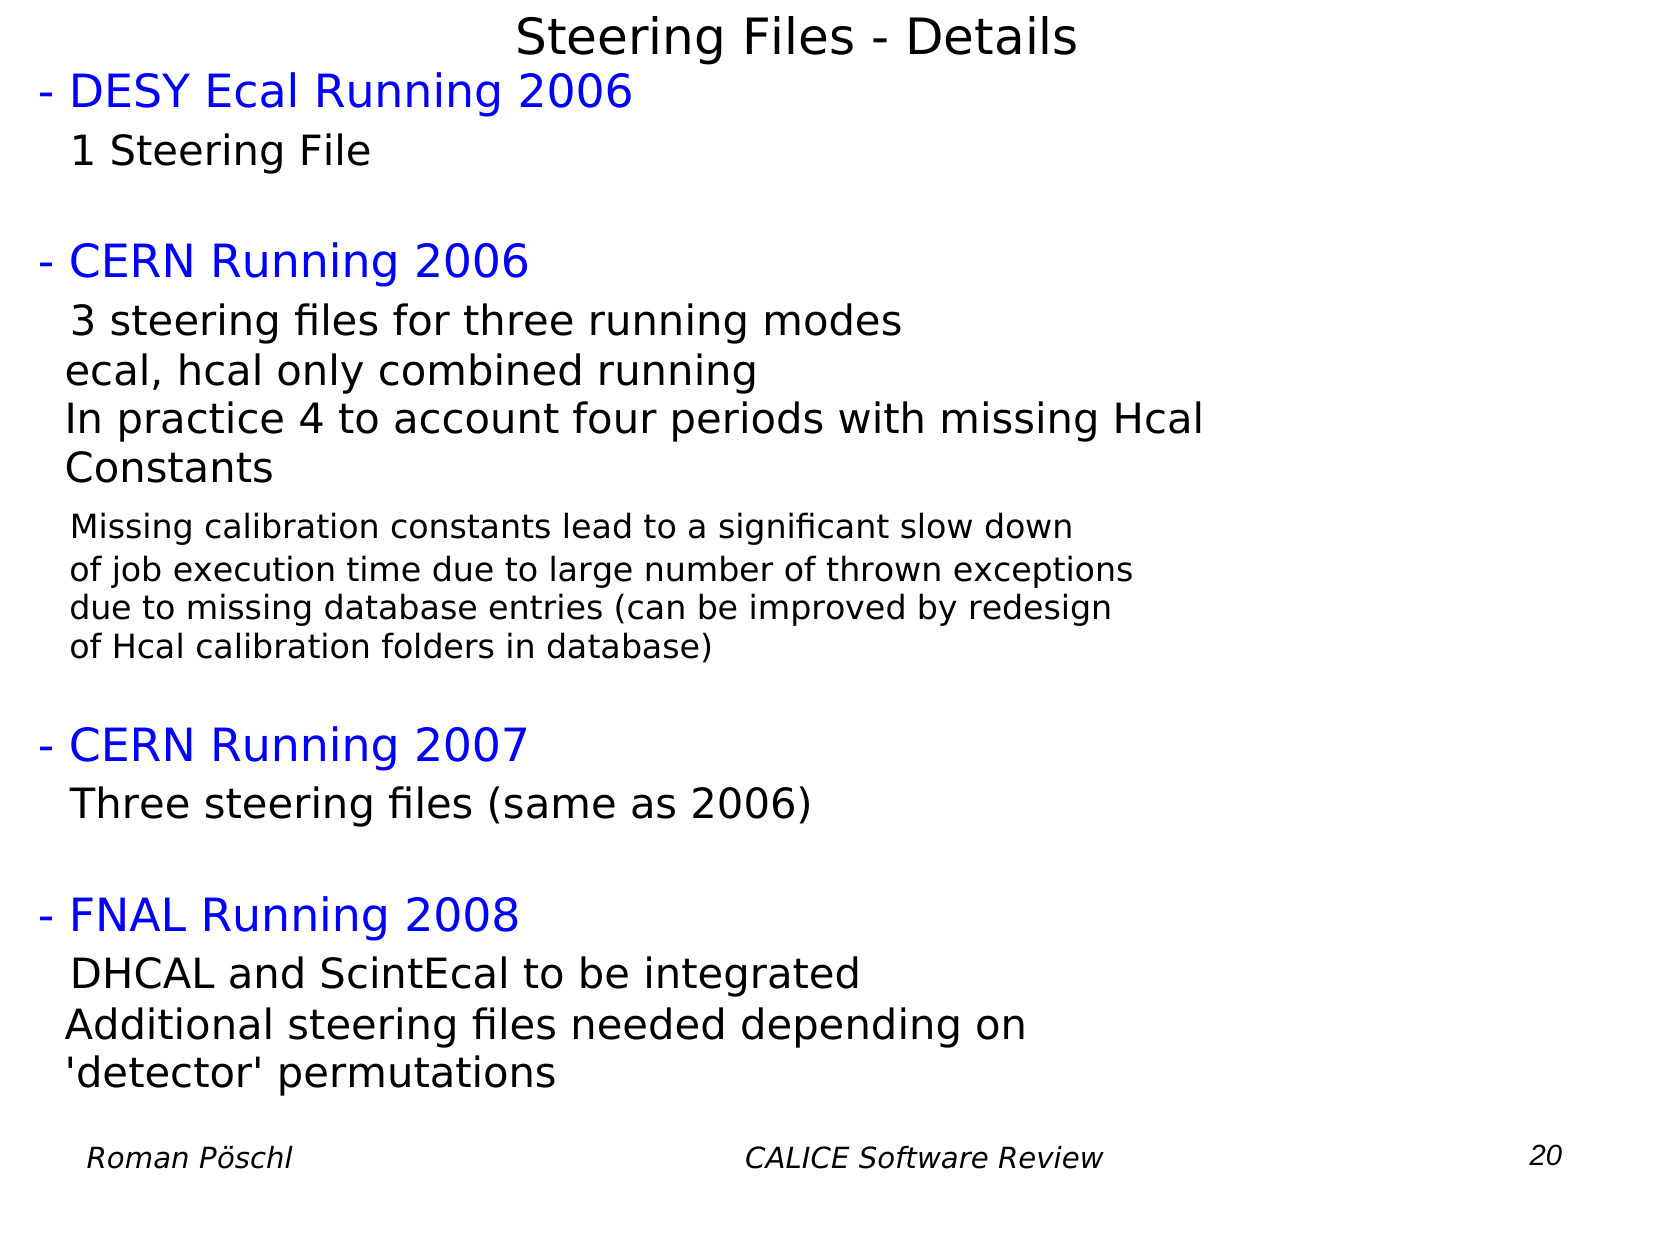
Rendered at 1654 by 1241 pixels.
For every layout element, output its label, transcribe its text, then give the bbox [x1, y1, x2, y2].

text_box Steering Files - Details [515, 7, 1067, 65]
text_box - DESY Ecal Running 2006 1 Steering File - CERN Running 2006 3 steering files for three running modes ecal, hcal only combined running In practice 4 to account four periods with missing Hcal Constants Missing calibration constants lead to a significant slow down of job execution time due to large number of thrown exceptions due to missing database entries (can be improved by redesign of Hcal calibration folders in database) - CERN Running 2007 Three steering files (same as 2006) - FNAL Running 2008 DHCAL and ScintEcal to be integrated Additional steering files needed depending on 'detector' permutations [37, 65, 1203, 1098]
